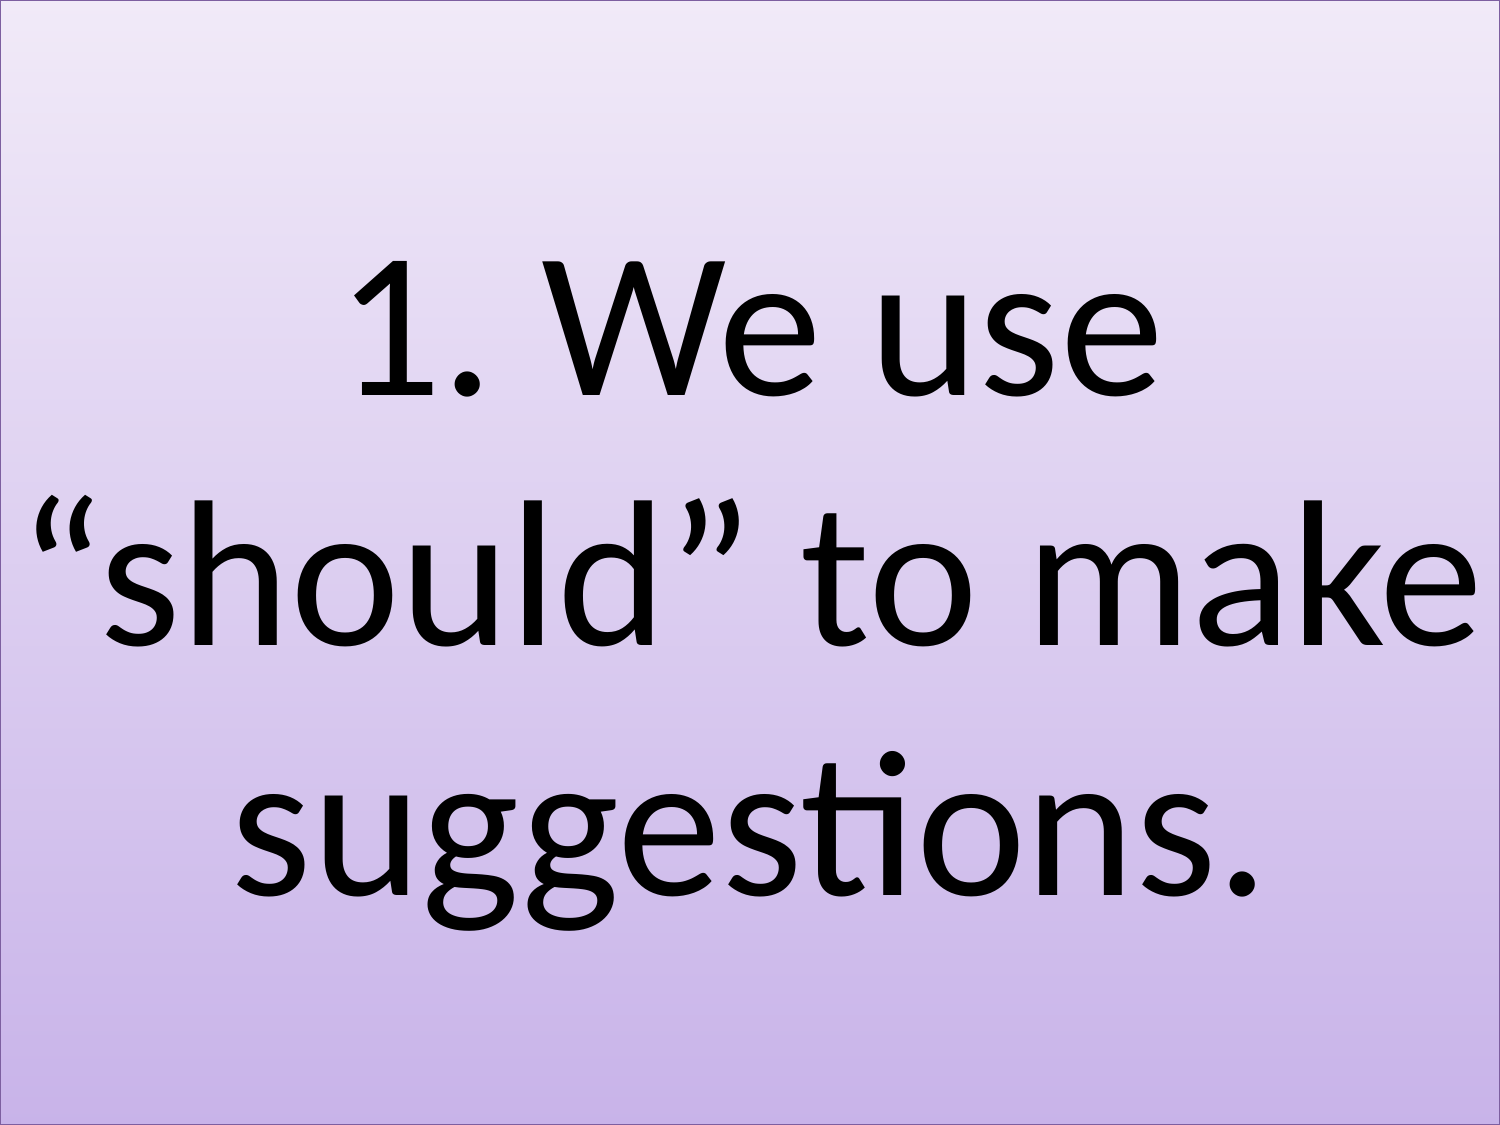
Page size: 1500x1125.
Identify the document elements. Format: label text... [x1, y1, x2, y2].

title 1. We use “should” to make suggestions. [0, 0, 1500, 1125]
